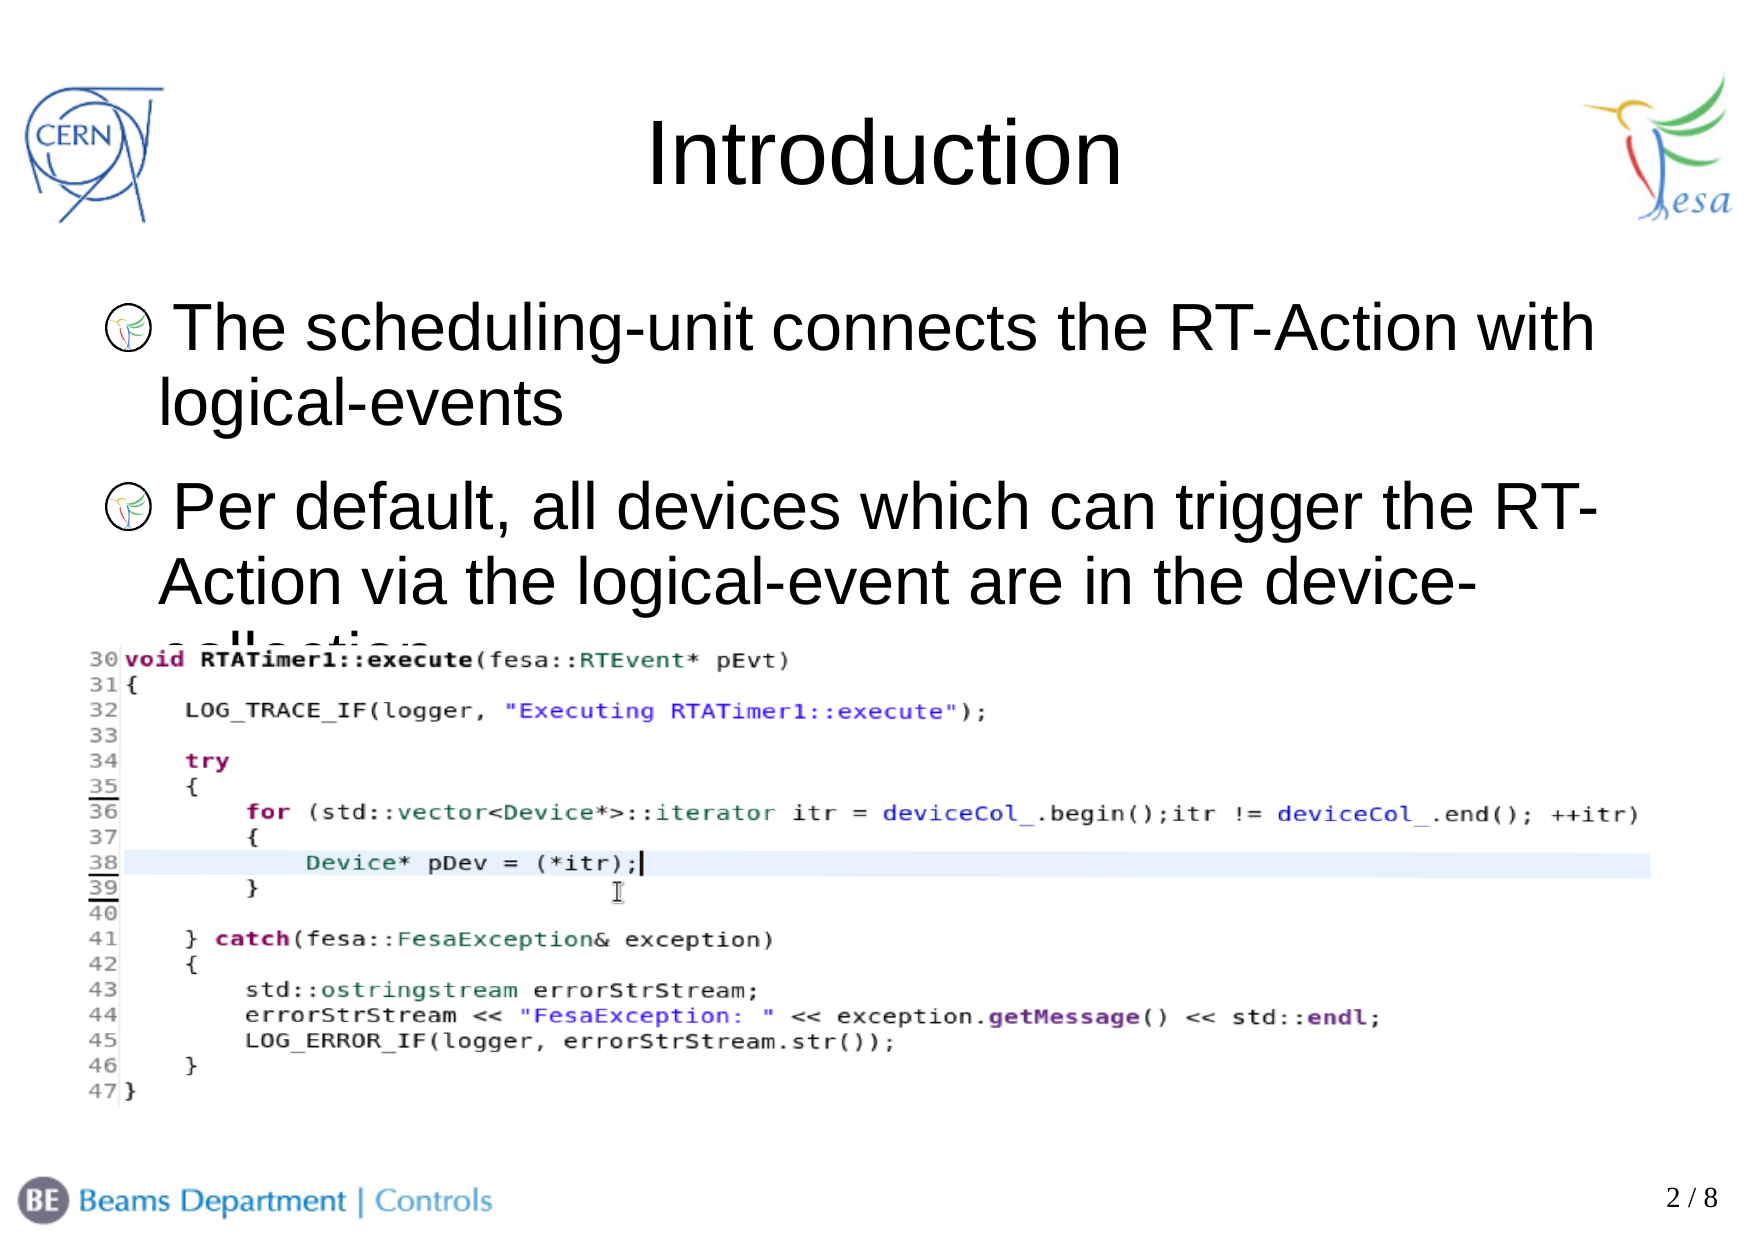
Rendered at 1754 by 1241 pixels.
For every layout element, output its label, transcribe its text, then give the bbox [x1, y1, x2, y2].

list The scheduling-unit connects the RT-Action with logical-events Per default, all devices which can trigger the RT-Action via the logical-event are in the device-collection. [87, 290, 1636, 692]
picture [87, 645, 1651, 1111]
picture [0, 1160, 522, 1241]
picture [1590, 64, 1736, 222]
title Introduction [180, 49, 1590, 257]
picture [22, 85, 166, 225]
